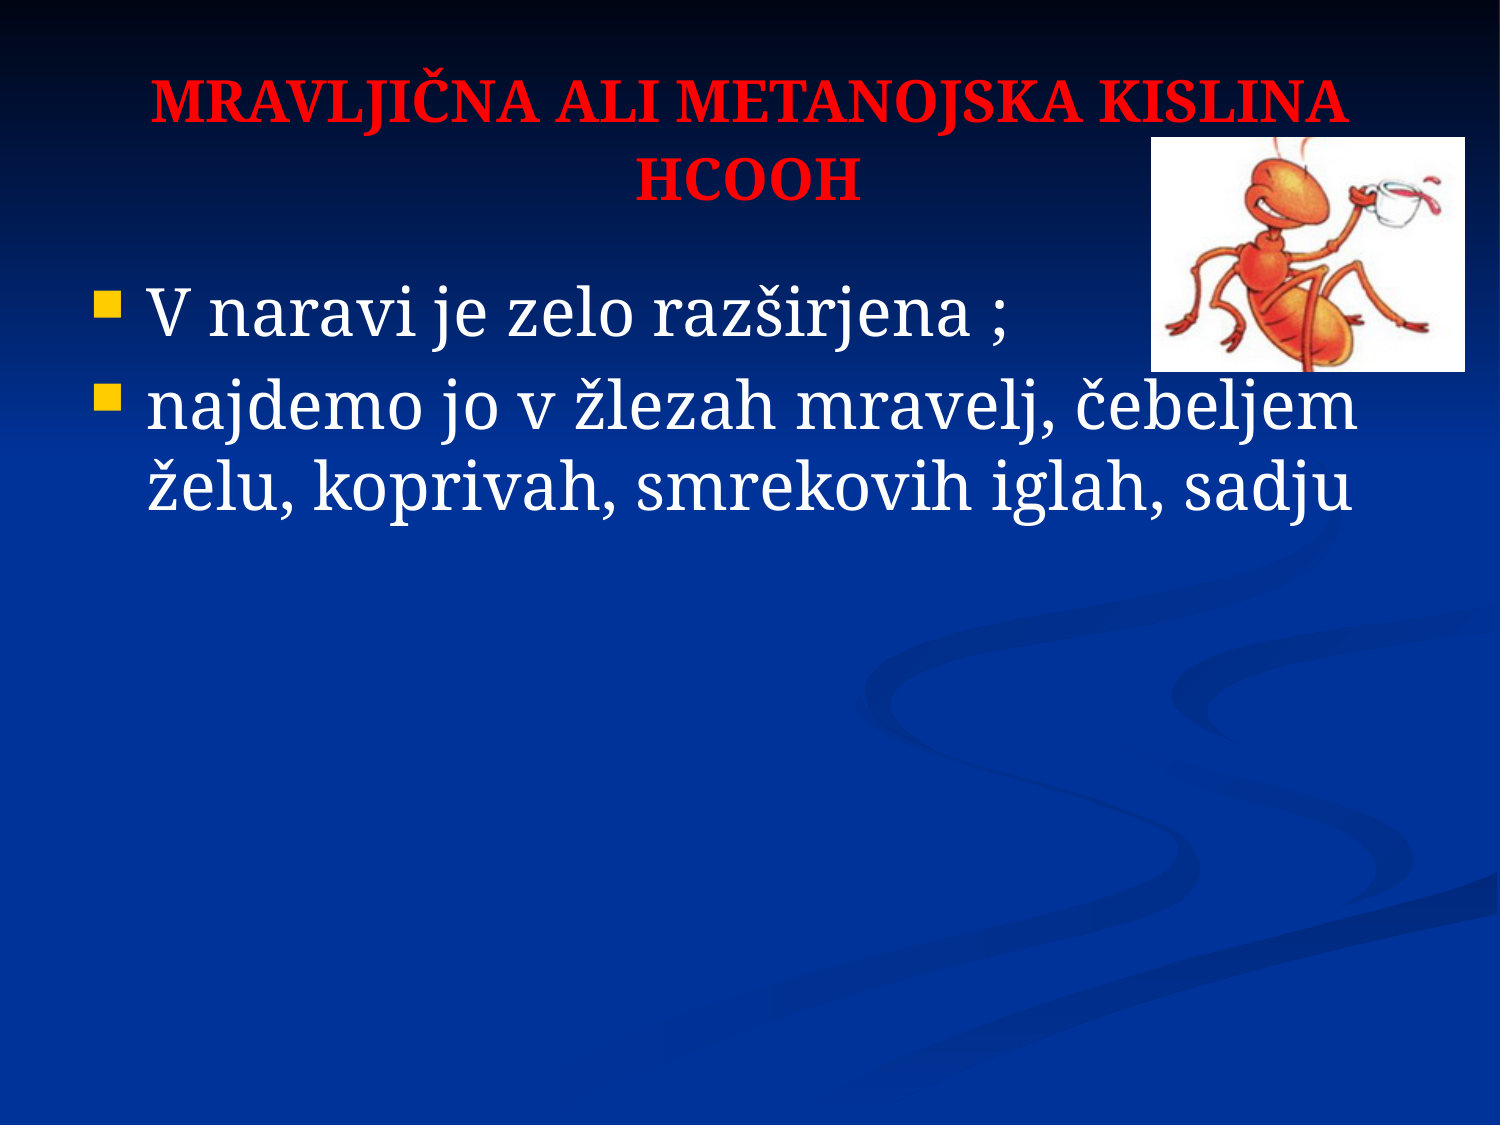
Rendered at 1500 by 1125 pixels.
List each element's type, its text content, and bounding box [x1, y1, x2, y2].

title MRAVLJIČNA ALI METANOJSKA KISLINA HCOOH [75, 45, 1425, 233]
picture [1151, 137, 1465, 372]
list V naravi je zelo razširjena ; najdemo jo v žlezah mravelj, čebeljem želu, koprivah, smrekovih iglah, sadju [75, 262, 1425, 1005]
